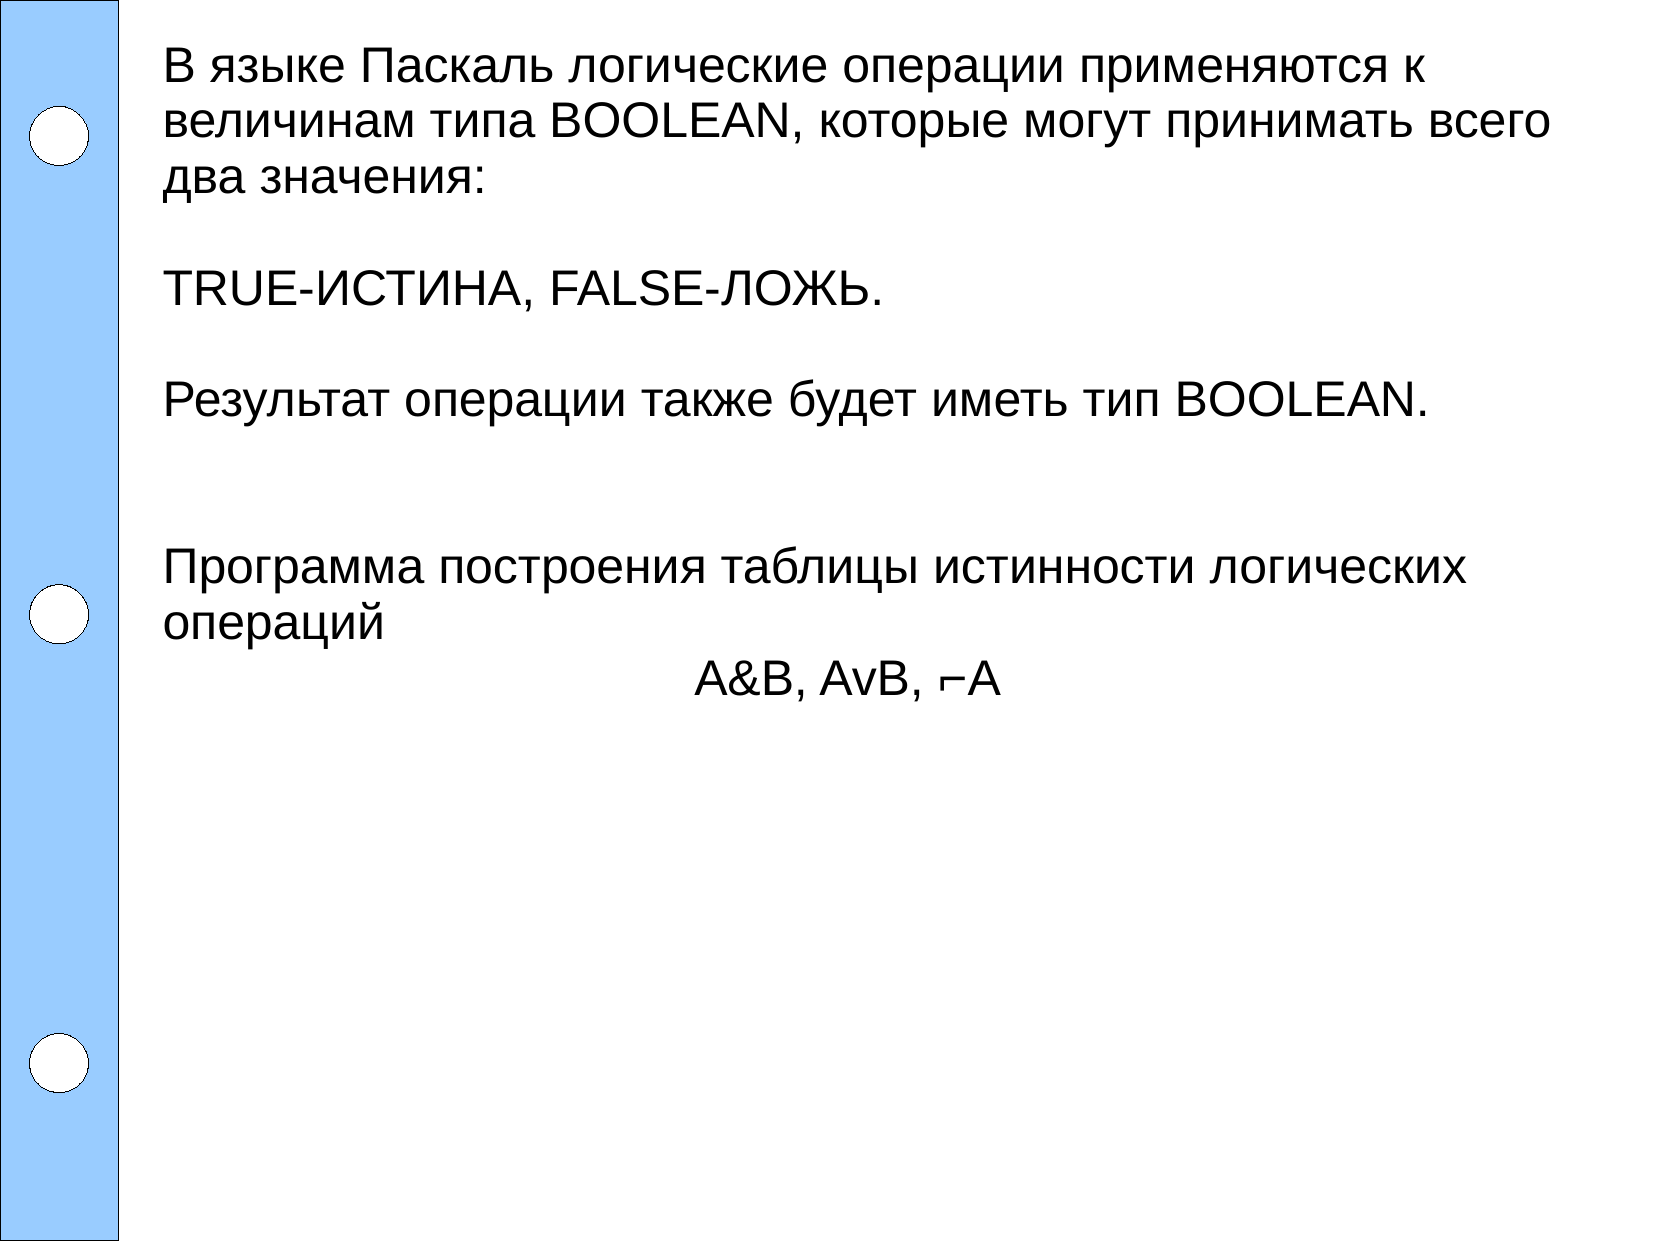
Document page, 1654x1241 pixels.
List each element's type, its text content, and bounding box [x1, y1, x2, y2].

text_box [0, 0, 119, 1241]
text_box В языке Паскаль логические операции применяются к величинам типа BOOLEAN, которые могут принимать всего два значения: TRUE-ИСТИНА, FALSE-ЛОЖЬ. Результат операции также будет иметь тип BOOLEAN. Программа построения таблицы истинности логических операций A&B, AvB, ⌐A [147, 29, 1625, 714]
